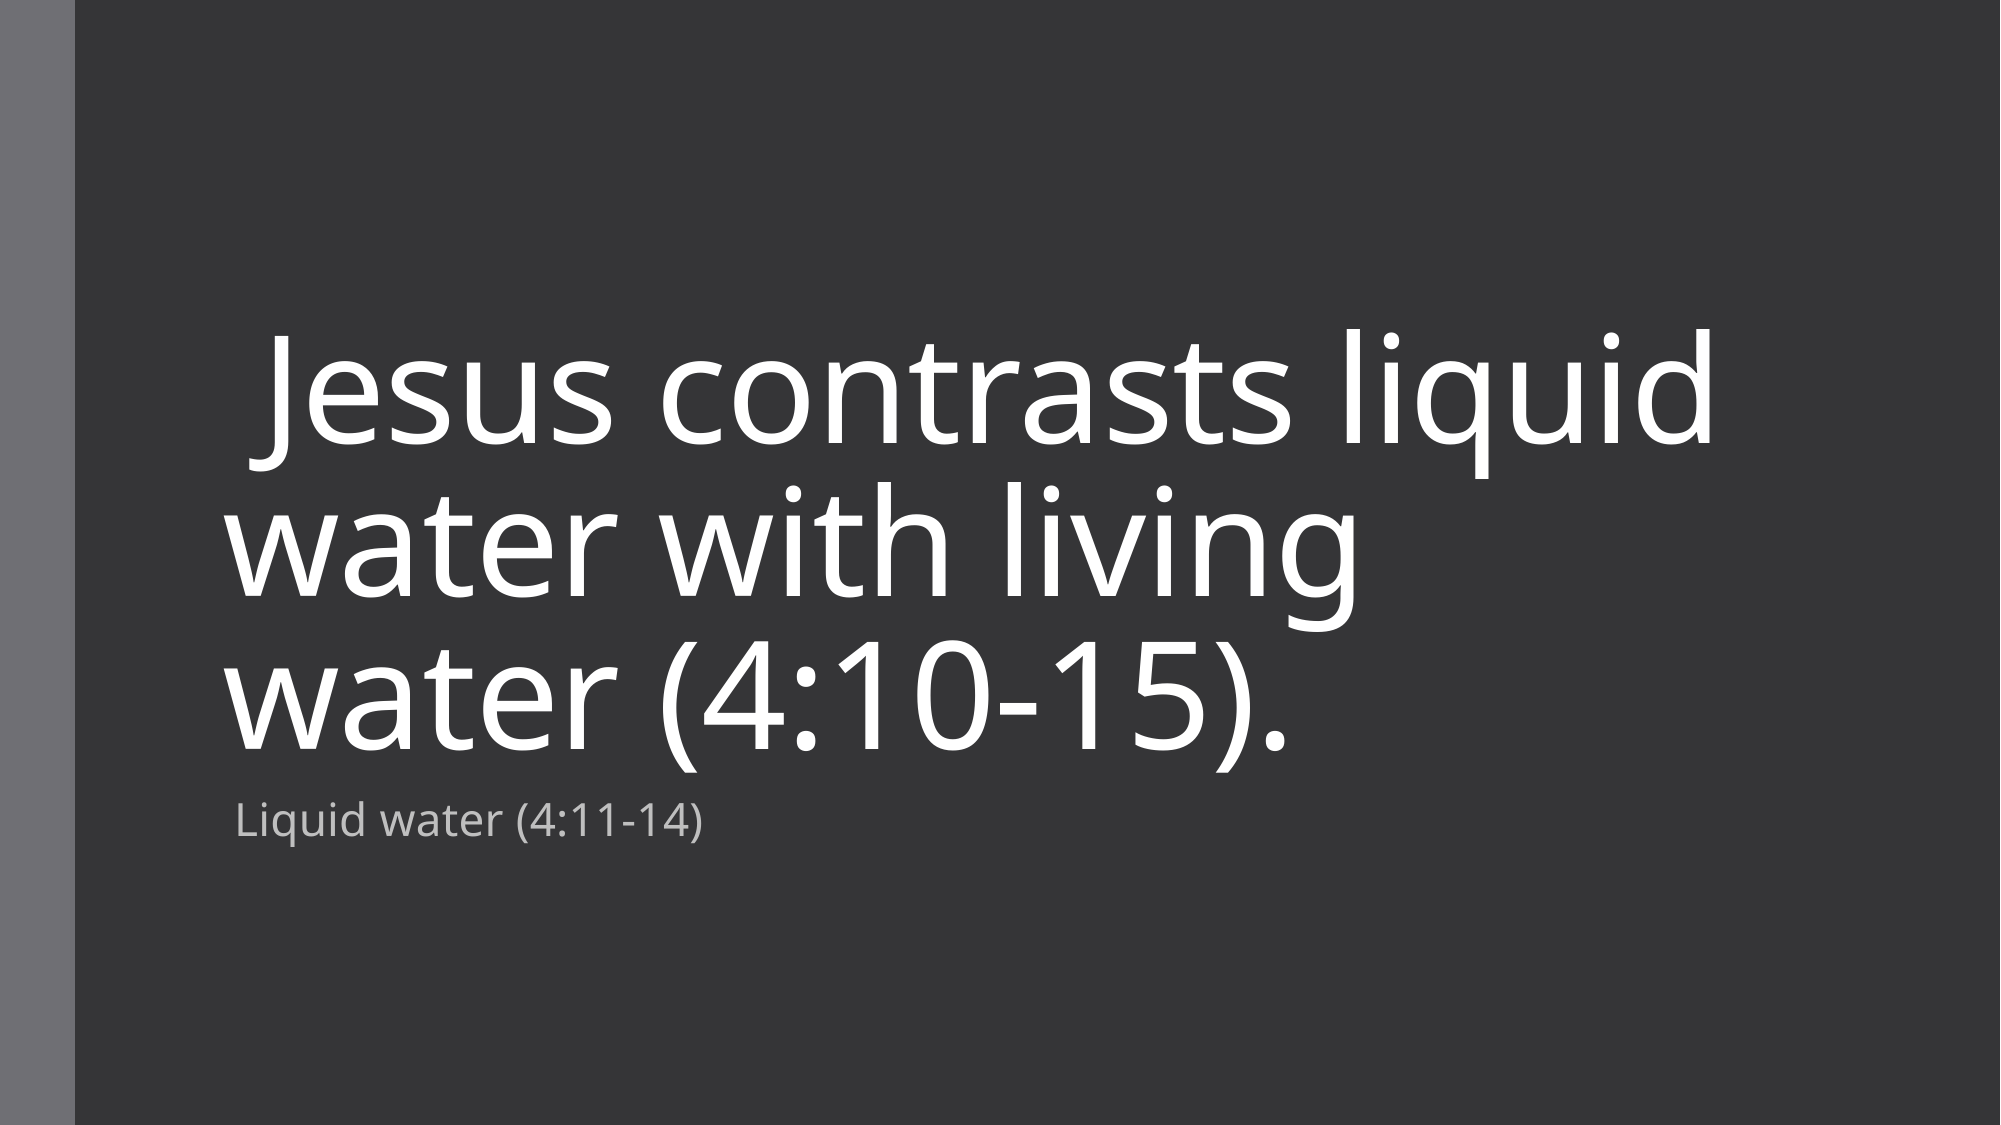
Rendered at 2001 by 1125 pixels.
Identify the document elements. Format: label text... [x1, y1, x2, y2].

subtitle Liquid water (4:11-14) [206, 787, 1752, 1066]
title Jesus contrasts liquid water with living water (4:10-15). [206, 124, 1752, 787]
